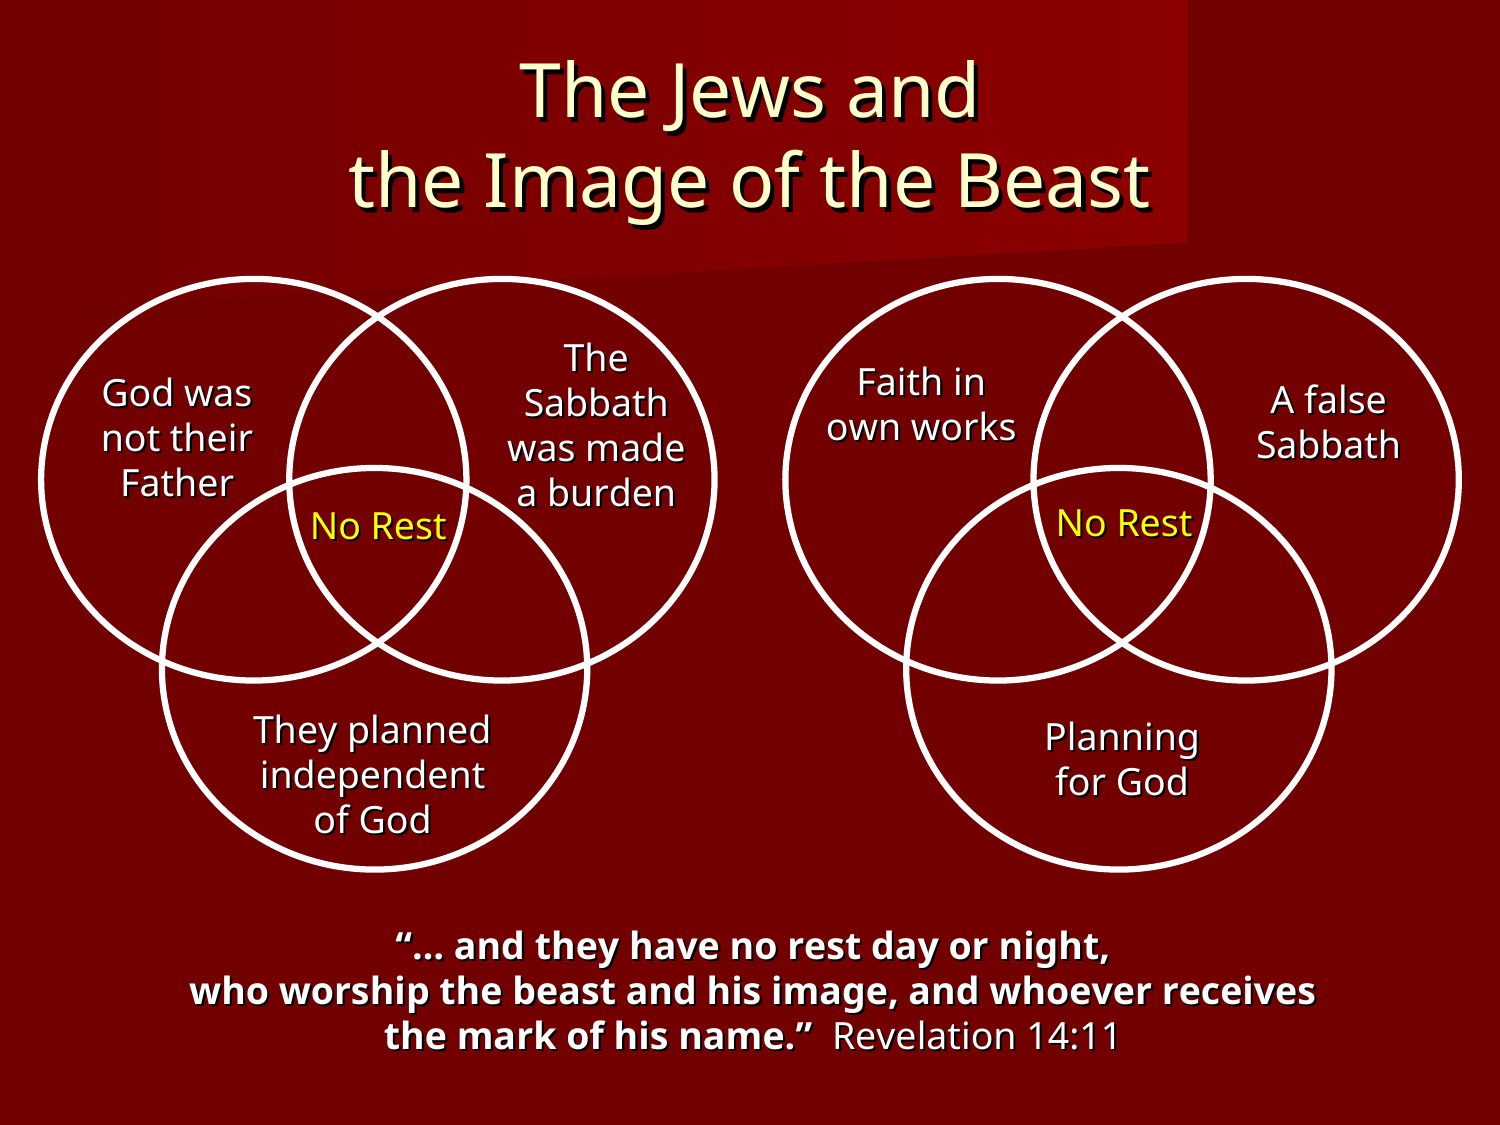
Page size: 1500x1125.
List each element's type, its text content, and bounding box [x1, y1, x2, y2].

text_box Faith in own works [809, 350, 1034, 457]
text_box They planned independent of God [228, 697, 517, 849]
text_box A false Sabbath [1204, 368, 1453, 475]
text_box No Rest [283, 493, 473, 555]
text_box The Sabbath was made a burden [484, 326, 709, 522]
text_box “… and they have no rest day or night, who worship the beast and his image, and whoever receives the mark of his name.” Revelation 14:11 [138, 914, 1368, 1065]
text_box Planning for God [1009, 705, 1235, 811]
text_box God was not their Father [64, 361, 290, 513]
title The Jews and the Image of the Beast [75, 35, 1426, 231]
text_box No Rest [1029, 491, 1219, 553]
